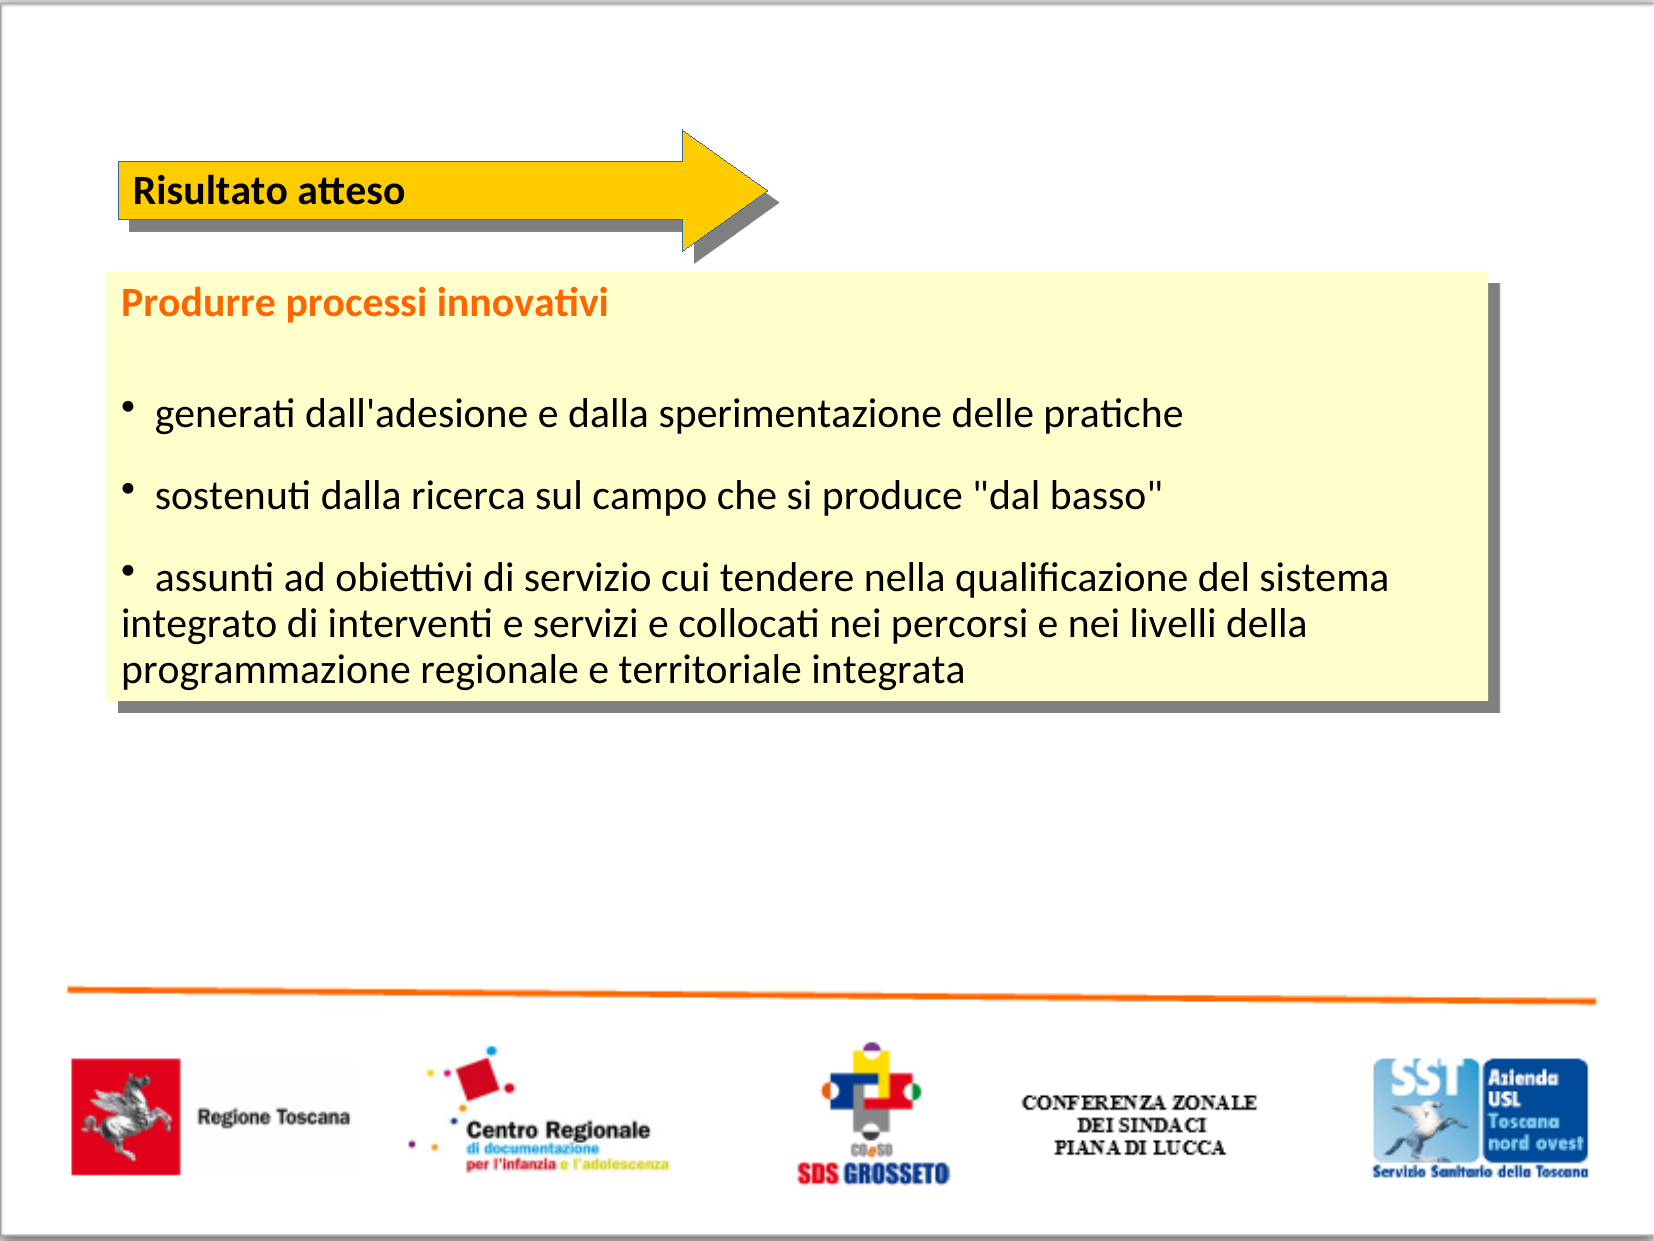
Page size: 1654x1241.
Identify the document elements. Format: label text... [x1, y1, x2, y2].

text_box Risultato atteso [118, 129, 768, 252]
picture [0, 0, 1654, 1241]
text_box Produrre processi innovativi generati dall'adesione e dalla sperimentazione delle pratiche sostenuti dalla ricerca sul campo che si produce "dal basso" assunti ad obiettivi di servizio cui tendere nella qualificazione del sistema integrato di interventi e servizi e collocati nei percorsi e nei livelli della programmazione regionale e territoriale integrata [106, 271, 1489, 701]
